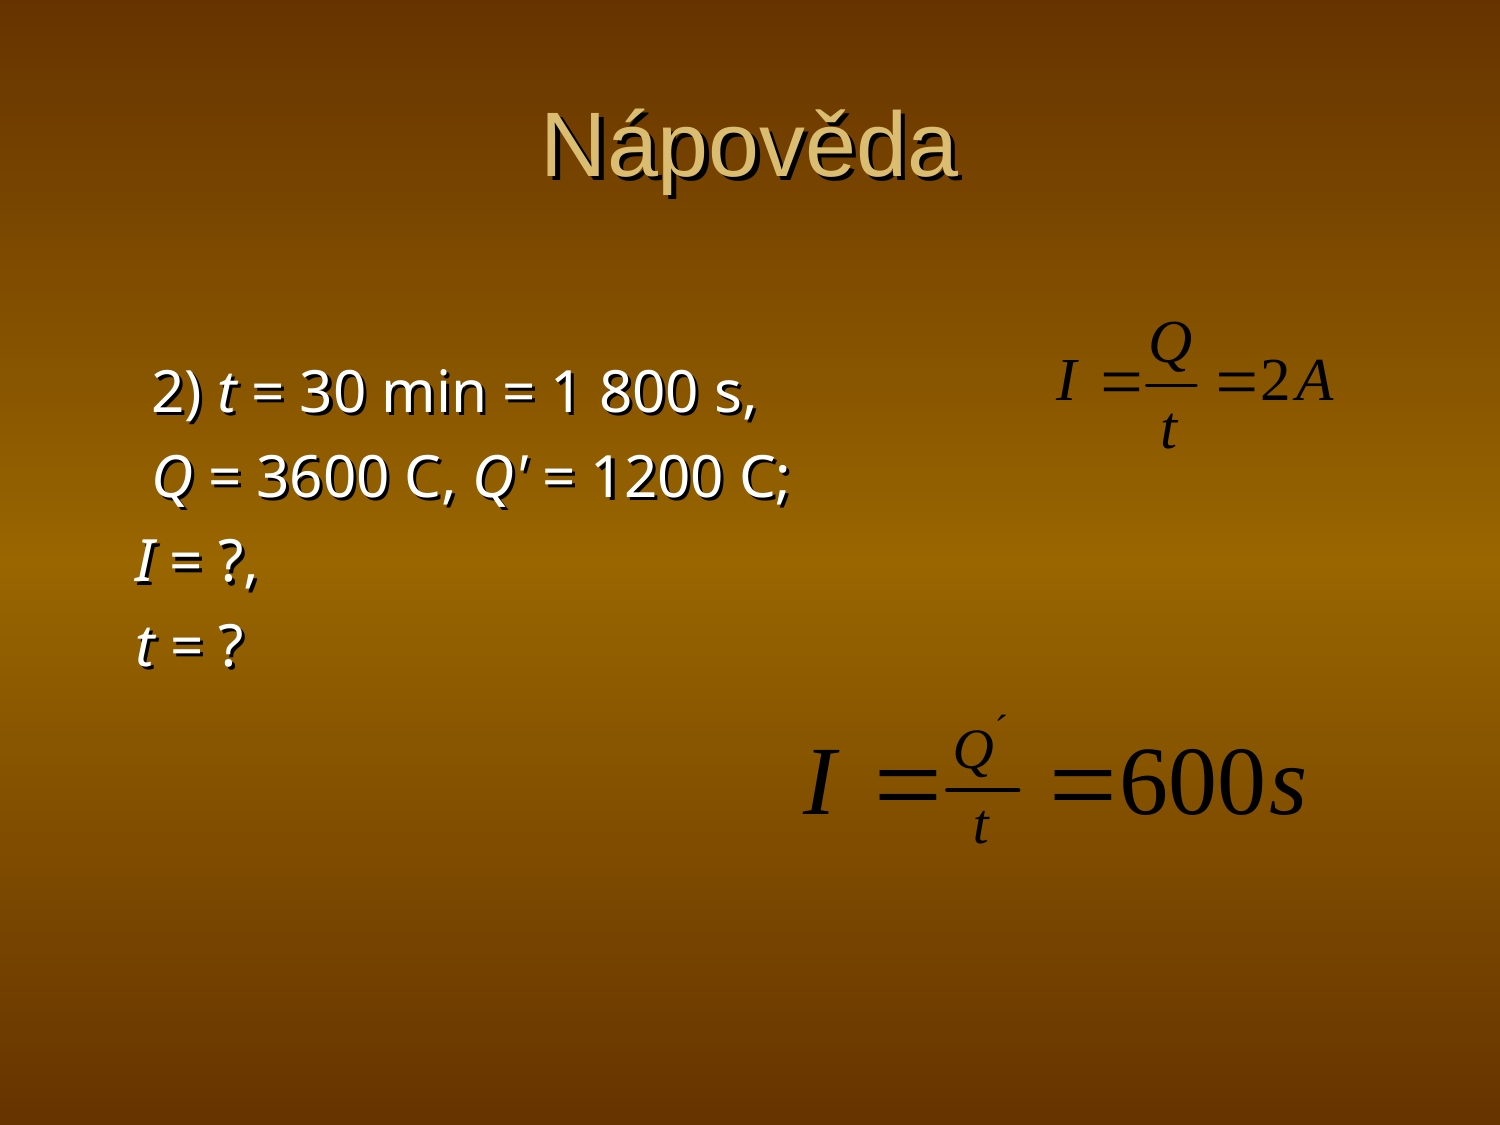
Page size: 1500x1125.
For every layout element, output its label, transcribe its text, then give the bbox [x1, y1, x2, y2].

title Nápověda [75, 45, 1426, 234]
list 2) t = 30 min = 1 800 s, Q = 3600 C, Q' = 1200 C; I = ?, t = ? [75, 262, 951, 1006]
text_box [785, 692, 1325, 864]
text_box [1045, 303, 1341, 462]
